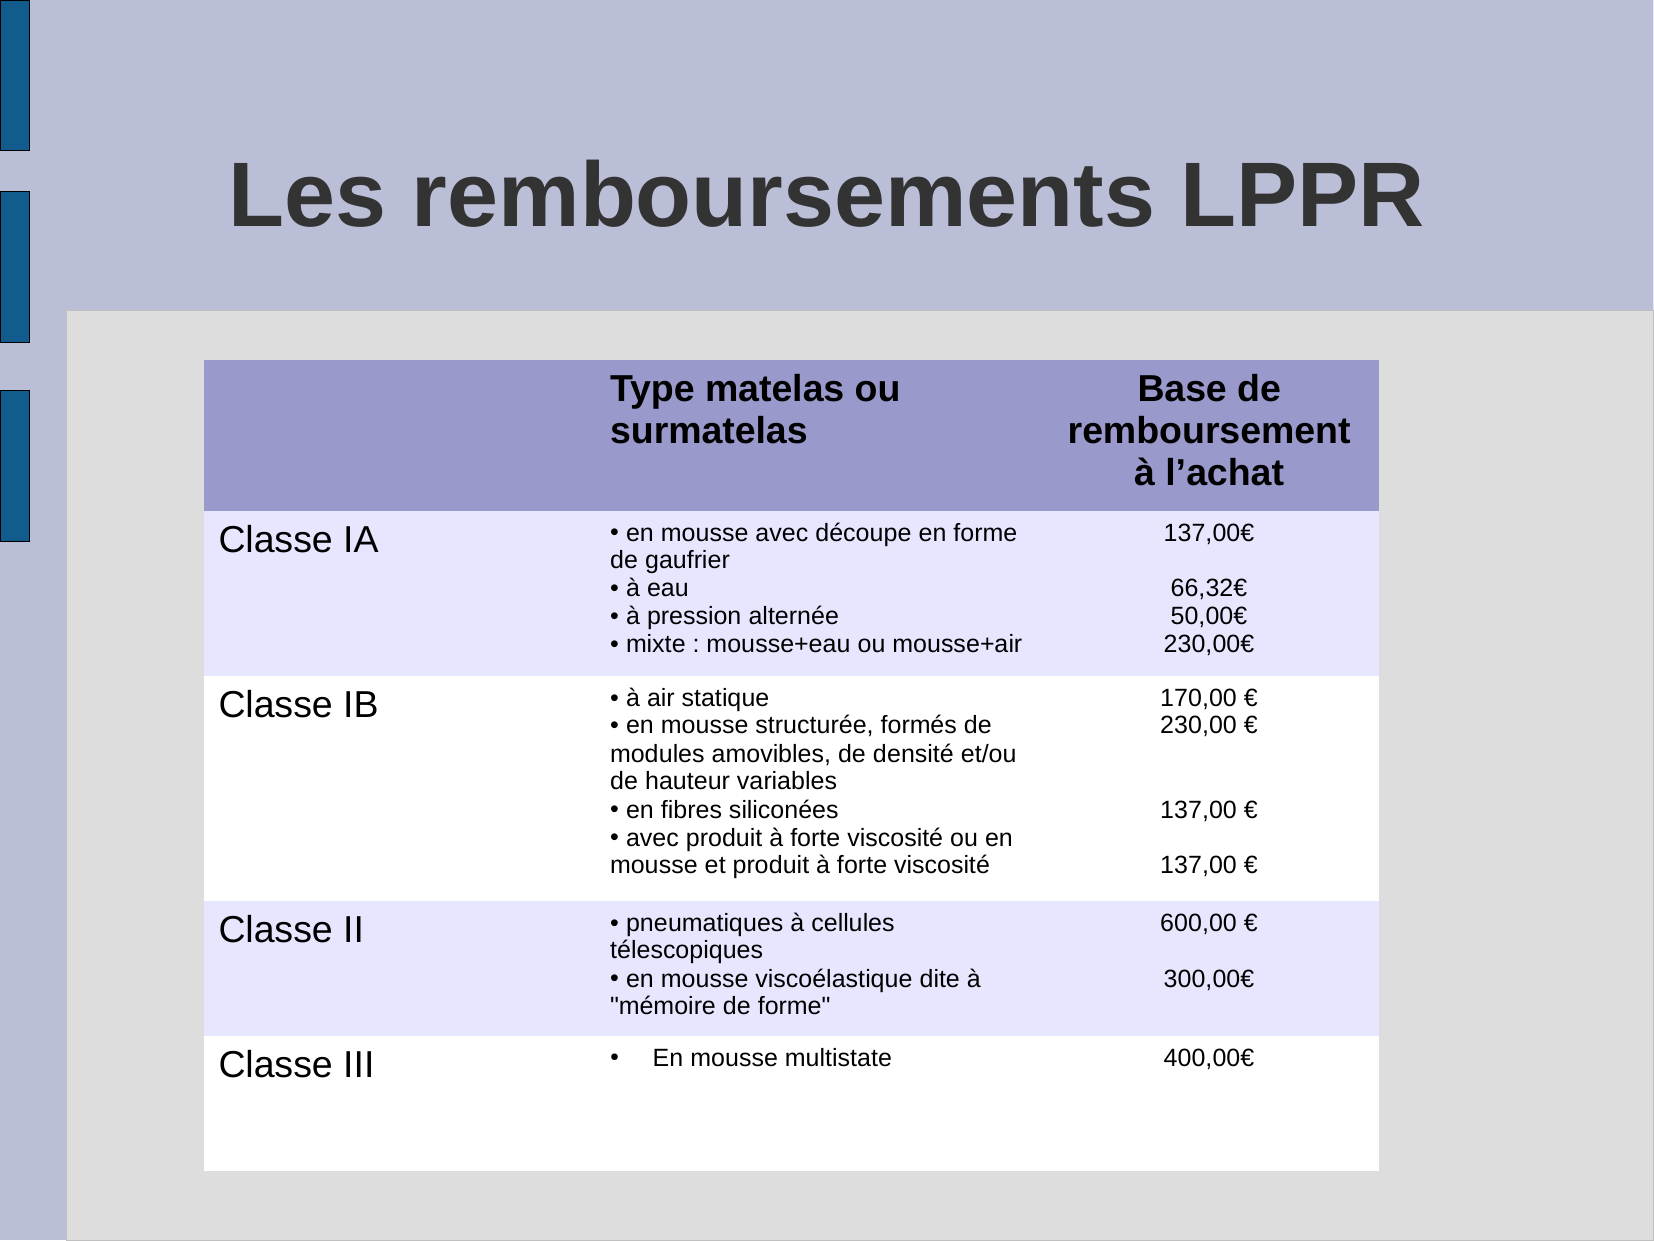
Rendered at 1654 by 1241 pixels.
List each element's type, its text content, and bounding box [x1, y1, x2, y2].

table_cell 400,00€ [1040, 1036, 1379, 1171]
table_cell 137,00€ 66,32€ 50,00€ 230,00€ [1040, 511, 1379, 676]
table_cell à air statique en mousse structurée, formés de modules amovibles, de densité et/ou de hauteur variables en fibres siliconées avec produit à forte viscosité ou en mousse et produit à forte viscosité [596, 676, 1040, 901]
table_header [204, 360, 596, 511]
table_cell Classe IB [204, 676, 596, 901]
table_cell 170,00 € 230,00 € 137,00 € 137,00 € [1040, 676, 1379, 901]
table_cell Classe IA [204, 511, 596, 676]
table_cell Classe III [204, 1036, 596, 1171]
table_cell Classe II [204, 901, 596, 1036]
table_header Base de remboursement à l’achat [1040, 360, 1379, 511]
table_cell en mousse avec découpe en forme de gaufrier à eau à pression alternée mixte : mousse+eau ou mousse+air [596, 511, 1040, 676]
table_header Type matelas ou surmatelas [596, 360, 1040, 511]
table_cell 600,00 € 300,00€ [1040, 901, 1379, 1036]
table_cell pneumatiques à cellules télescopiques en mousse viscoélastique dite à "mémoire de forme" [596, 901, 1040, 1036]
table_cell En mousse multistate [596, 1036, 1040, 1171]
title Les remboursements LPPR [121, 98, 1534, 291]
